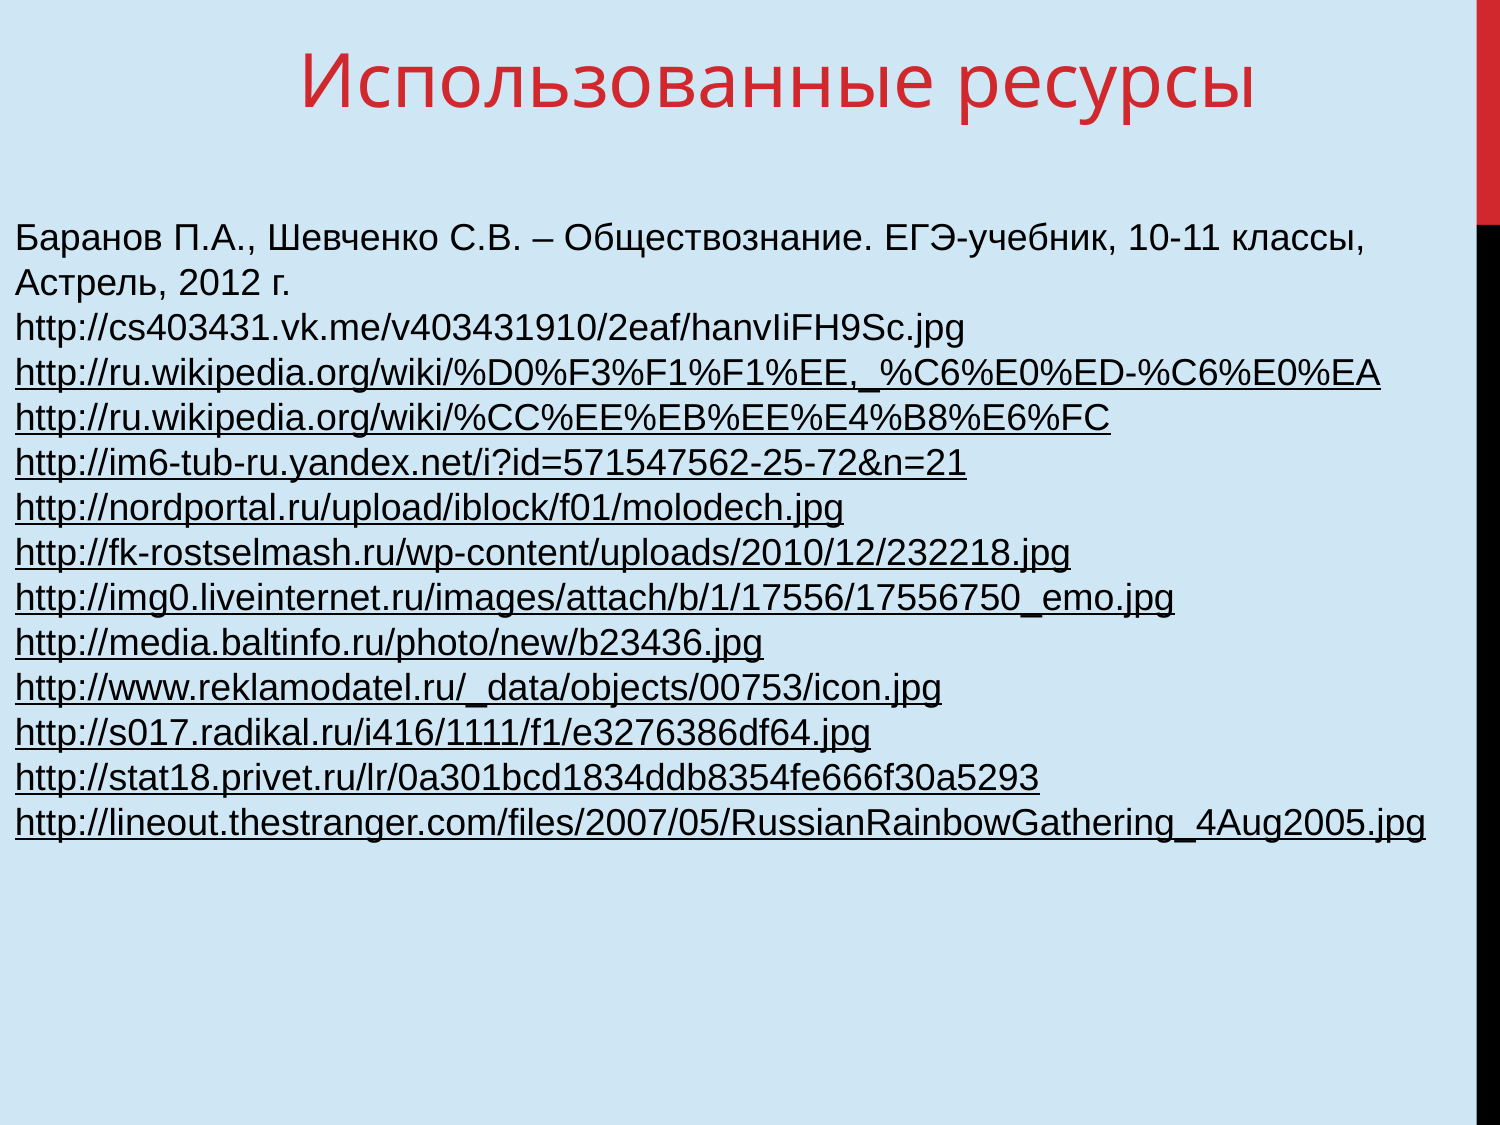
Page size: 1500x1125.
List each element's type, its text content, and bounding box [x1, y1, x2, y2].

title Использованные ресурсы [75, 24, 1483, 114]
text_box Баранов П.А., Шевченко С.В. – Обществознание. ЕГЭ-учебник, 10-11 классы, Астрель, 2012 г. http://cs403431.vk.me/v403431910/2eaf/hanvIiFH9Sc.jpg http://ru.wikipedia.org/wiki/%D0%F3%F1%F1%EE,_%C6%E0%ED-%C6%E0%EA http://ru.wikipedia.org/wiki/%CC%EE%EB%EE%E4%B8%E6%FC http://im6-tub-ru.yandex.net/i?id=571547562-25-72&n=21 http://nordportal.ru/upload/iblock/f01/molodech.jpg http://fk-rostselmash.ru/wp-content/uploads/2010/12/232218.jpg http://img0.liveinternet.ru/images/attach/b/1/17556/17556750_emo.jpg http://media.baltinfo.ru/photo/new/b23436.jpg http://www.reklamodatel.ru/_data/objects/00753/icon.jpg http://s017.radikal.ru/i416/1111/f1/e3276386df64.jpg http://stat18.privet.ru/lr/0a301bcd1834ddb8354fe666f30a5293 http://lineout.thestranger.com/files/2007/05/RussianRainbowGathering_4Aug2005.jpg [0, 160, 1478, 851]
